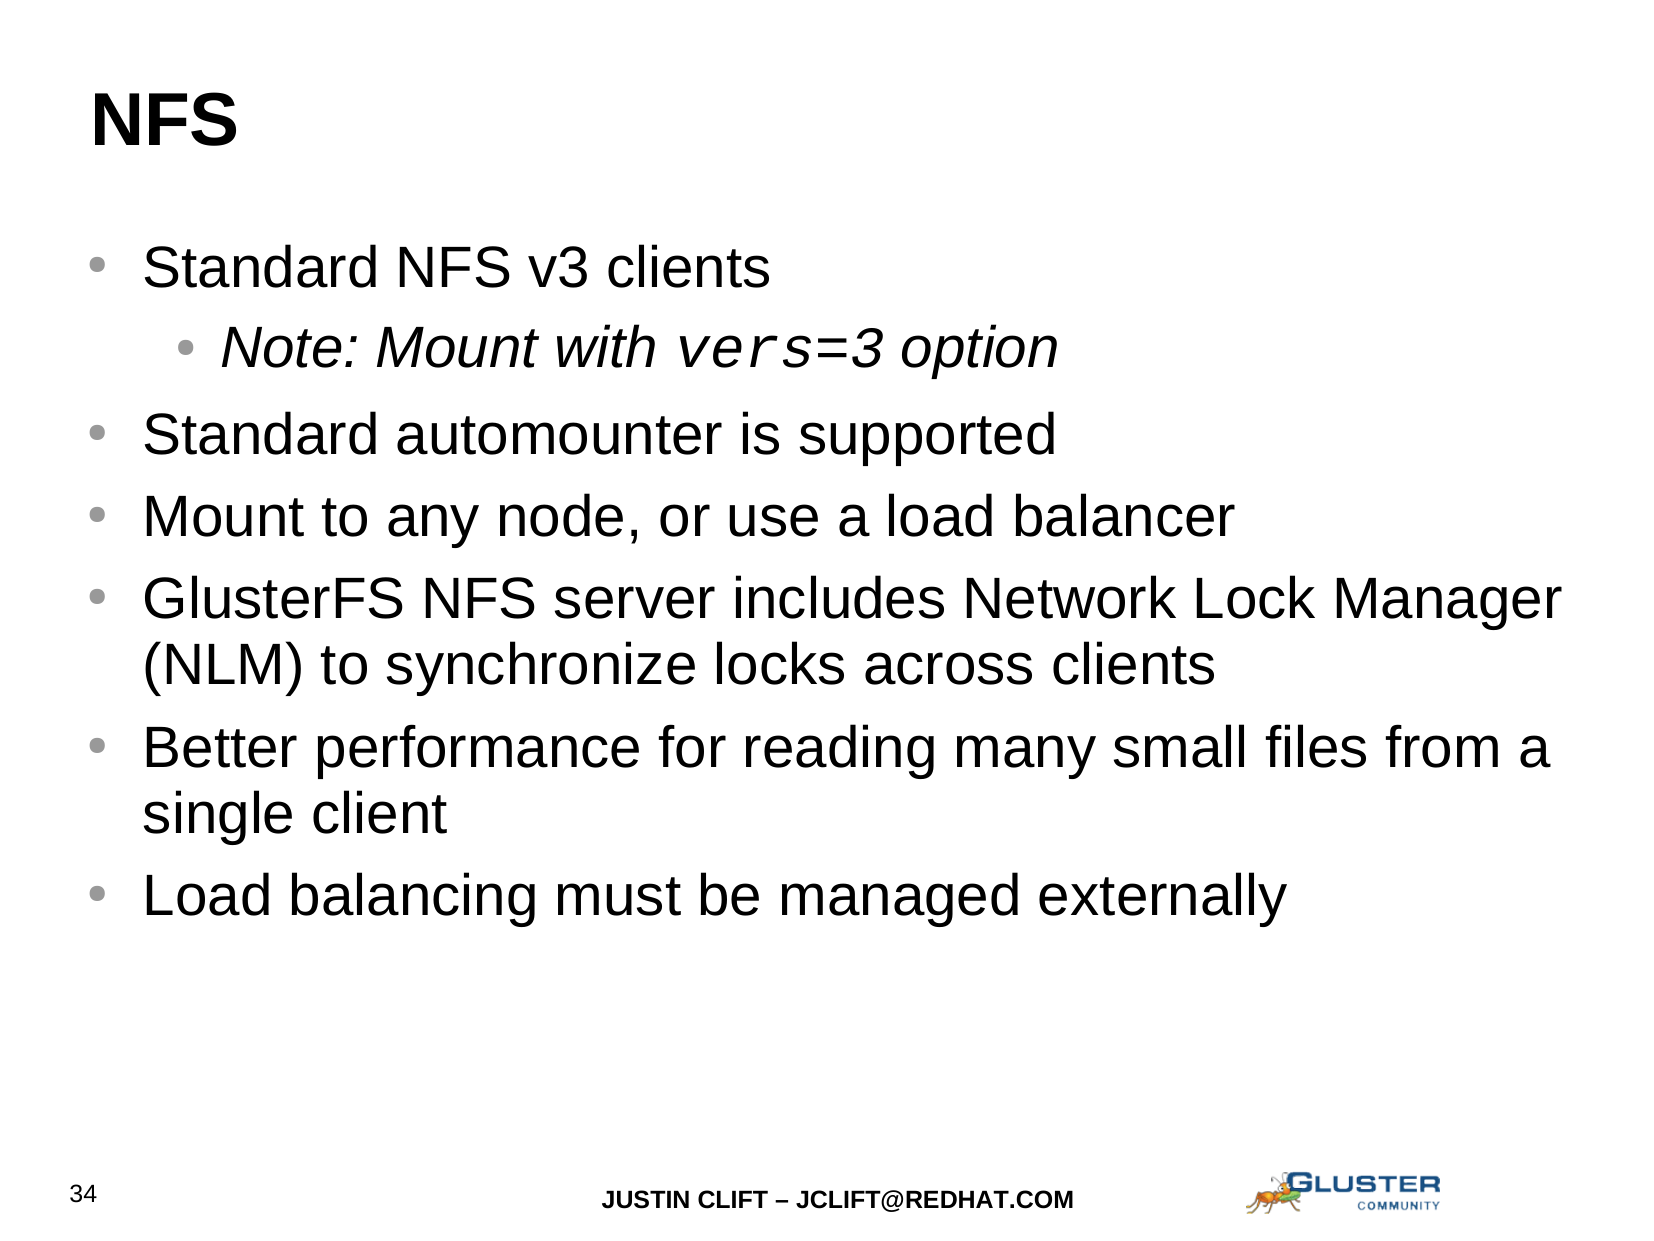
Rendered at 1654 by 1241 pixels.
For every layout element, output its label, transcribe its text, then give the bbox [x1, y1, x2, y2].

title NFS [90, 15, 1579, 223]
list Standard NFS v3 clients Note: Mount with vers=3 option Standard automounter is supported Mount to any node, or use a load balancer GlusterFS NFS server includes Network Lock Manager (NLM) to synchronize locks across clients Better performance for reading many small files from a single client Load balancing must be managed externally [86, 232, 1576, 1111]
picture [1246, 1170, 1440, 1215]
